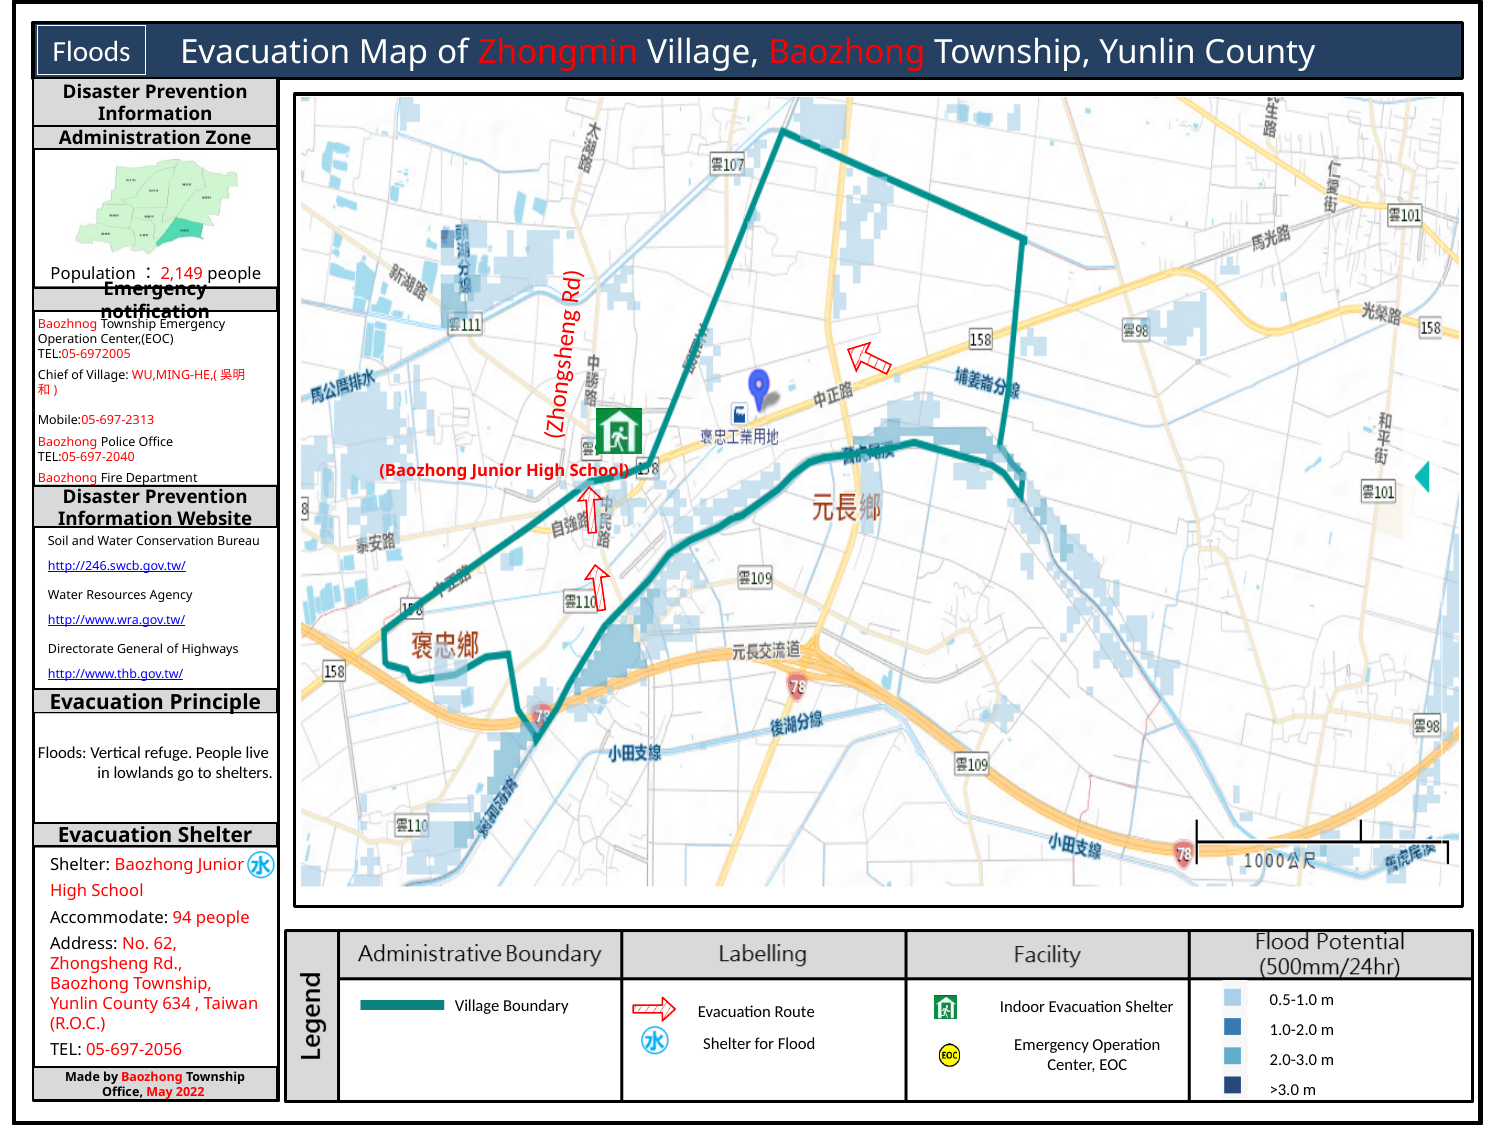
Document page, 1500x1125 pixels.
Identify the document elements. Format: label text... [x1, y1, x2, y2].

text_box Population：2,149 people [34, 255, 278, 287]
text_box Evacuation Route [627, 992, 886, 1029]
picture [32, 790, 280, 1102]
text_box Disaster Prevention Information Website [33, 486, 278, 528]
picture [32, 508, 280, 734]
text_box Evacuation Map of Zhongmin Village, Baozhong Township, Yunlin County [32, 22, 1463, 79]
text_box Shelter for Flood [633, 1027, 886, 1059]
text_box Indoor Evacuation Shelter [976, 987, 1198, 1025]
text_box Evacuation Principle [33, 689, 278, 713]
text_box [633, 997, 676, 1021]
picture [32, 79, 280, 525]
text_box Village Boundary [382, 987, 641, 1024]
text_box Disaster Prevention Information [33, 78, 278, 125]
text_box Emergency notification [33, 287, 278, 312]
text_box Floods [37, 25, 146, 75]
picture [284, 922, 1474, 1103]
text_box 0.5-1.0 m 1.0-2.0 m 2.0-3.0 m >3.0 m [1254, 984, 1476, 1094]
text_box [848, 342, 891, 374]
text_box Baozhnog Township Emergency Operation Center,(EOC) TEL:05-6972005 Chief of Village: WU,MING-HE,(吳明和) Mobile:05-697-2313 Baozhong Police Office TEL:05-697-2040 Baozhong Fire Department TEL:05-697-2146 [23, 308, 278, 508]
text_box Made by Baozhong Township Office, May 2022 [33, 1067, 278, 1100]
text_box Floods: Vertical refuge. People live in lowlands go to shelters. [23, 734, 291, 790]
text_box [578, 488, 602, 533]
picture [301, 97, 1459, 894]
text_box Soil and Water Conservation Bureau http://246.swcb.gov.tw/ Water Resources Agency http://www.wra.gov.tw/ Directorate General of Highways http://www.thb.gov.tw/ [33, 525, 280, 691]
text_box (Baozhong Junior High School) [364, 452, 665, 488]
text_box Shelter: Baozhong Junior High School Accommodate: 94 people Address: No. 62, Zhongsheng Rd., Baozhong Township, Yunlin County 634 , Taiwan (R.O.C.) TEL: 05-697-2056 [35, 846, 277, 1067]
text_box [585, 565, 609, 611]
text_box Evacuation Shelter [33, 822, 278, 846]
text_box Emergency Operation Center, EOC [976, 1035, 1199, 1072]
text_box (Zhongsheng Rd) [527, 246, 597, 457]
text_box Administration Zone [33, 125, 278, 149]
